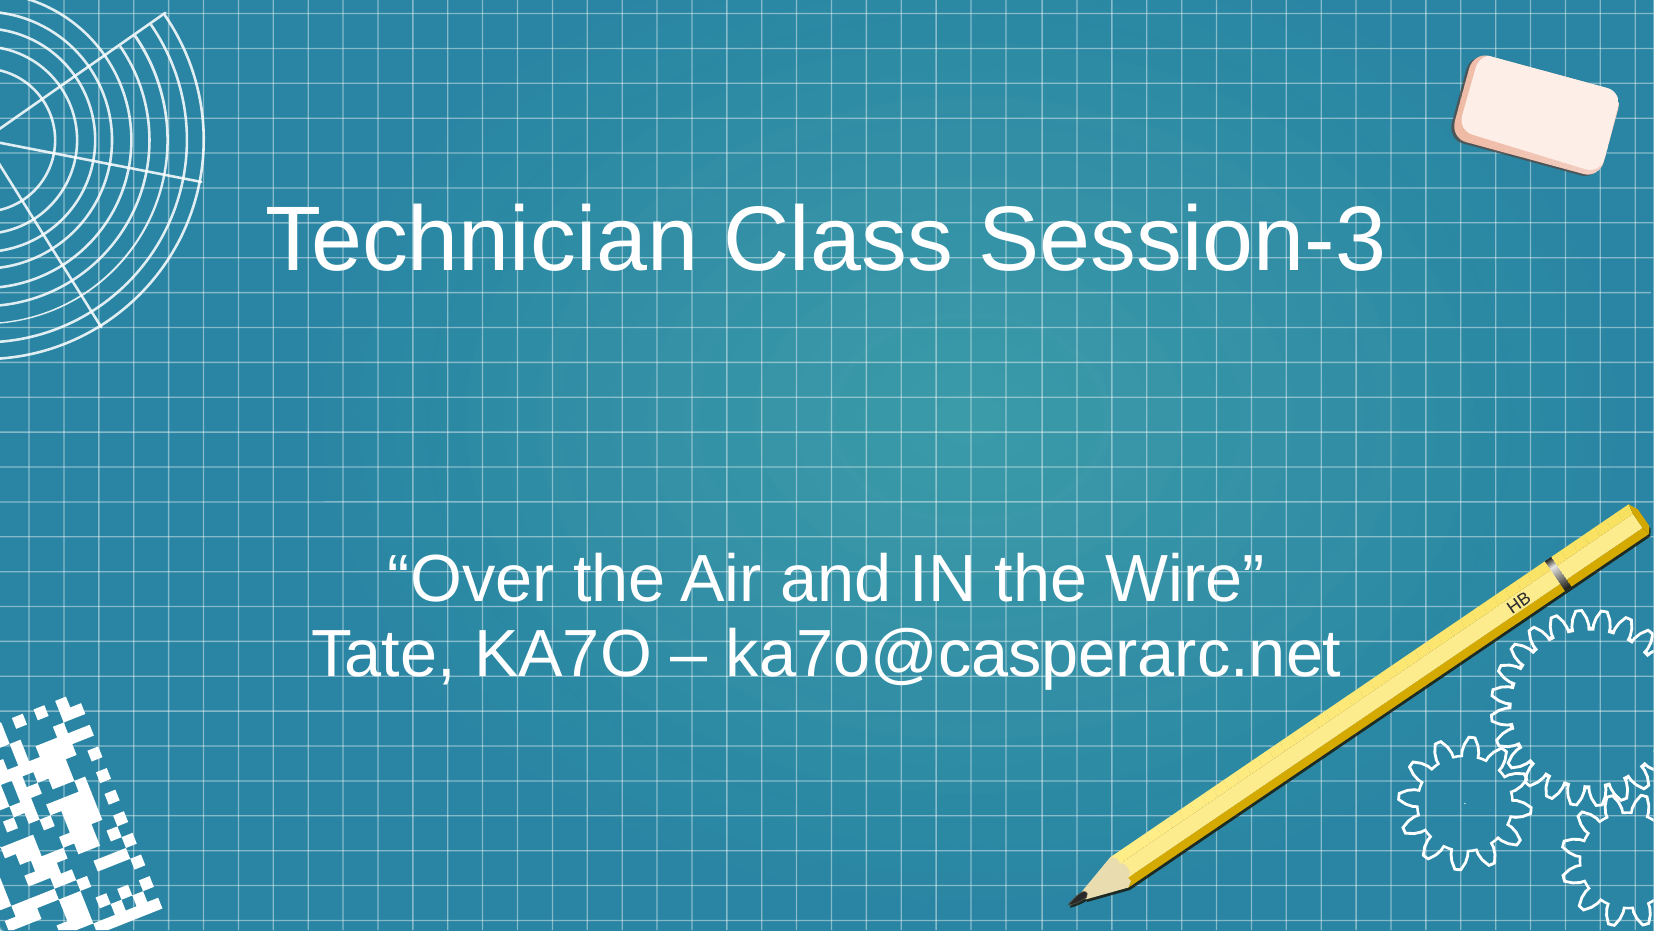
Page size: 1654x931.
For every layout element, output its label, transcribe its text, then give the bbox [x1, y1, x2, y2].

subtitle “Over the Air and IN the Wire” Tate, KA7O – ka7o@casperarc.net [82, 389, 1571, 842]
title Technician Class Session-3 [82, 132, 1571, 346]
